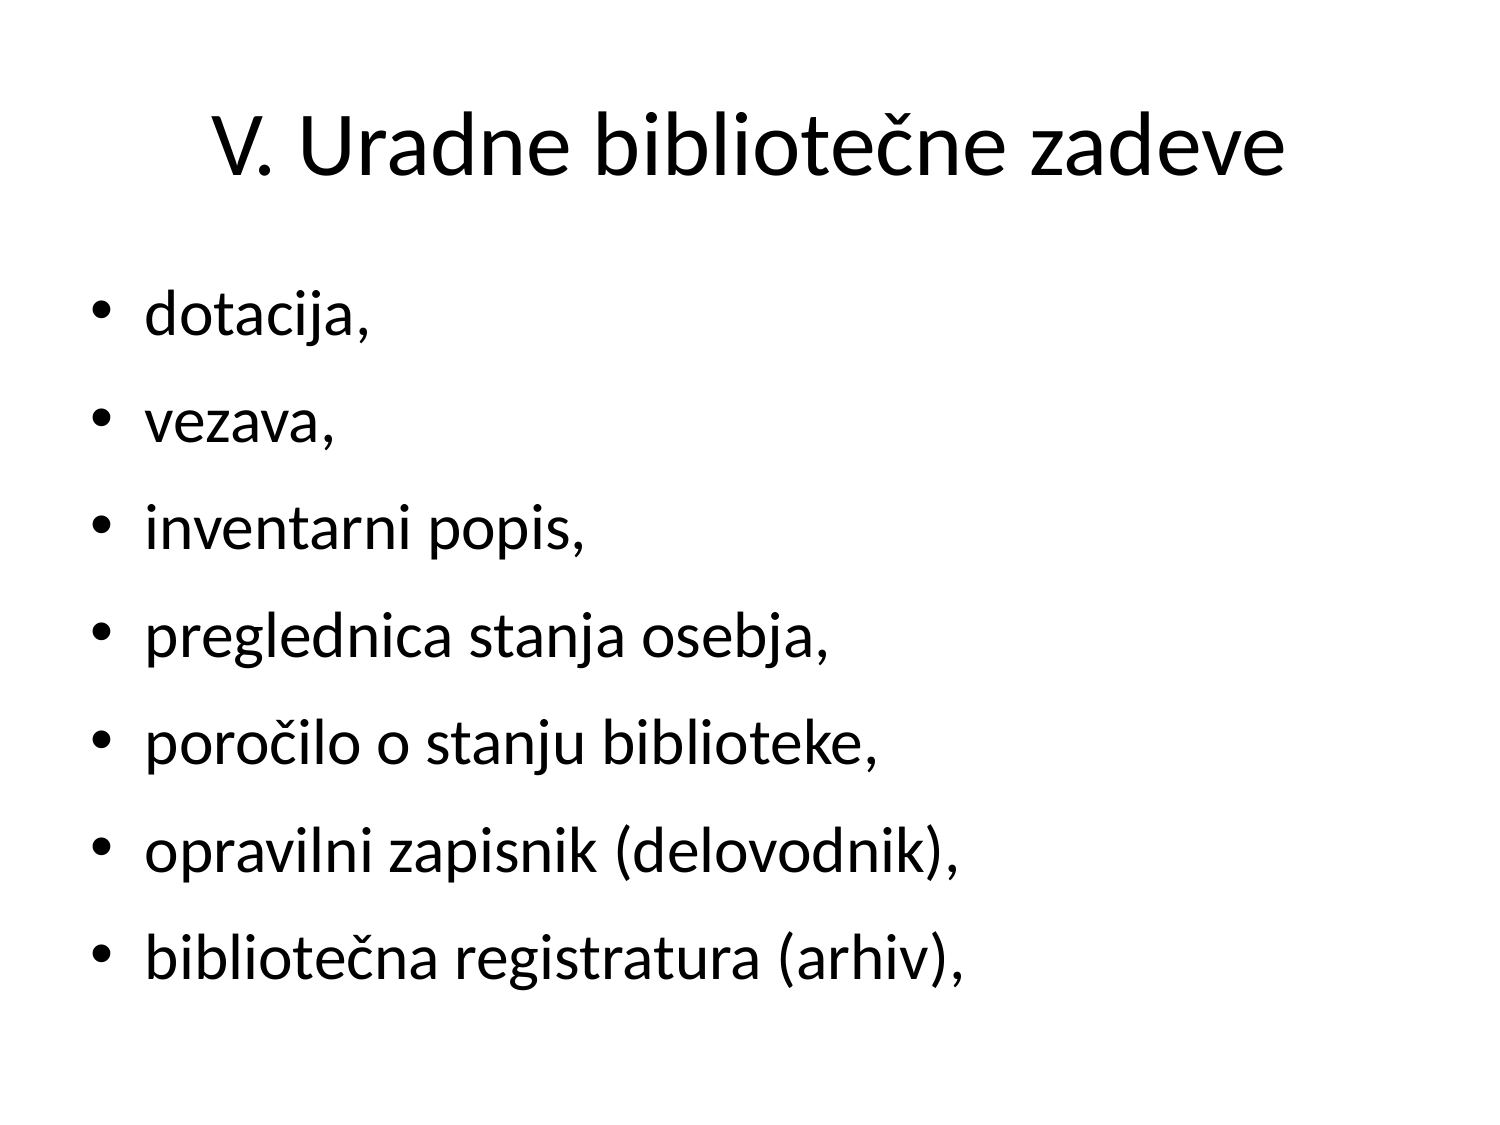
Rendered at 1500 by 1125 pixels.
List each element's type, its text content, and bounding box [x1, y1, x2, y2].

title V. Uradne bibliotečne zadeve [75, 45, 1425, 233]
list dotacija, vezava, inventarni popis, preglednica stanja osebja, poročilo o stanju biblioteke, opravilni zapisnik (delovodnik), bibliotečna registratura (arhiv), [75, 262, 1425, 1005]
